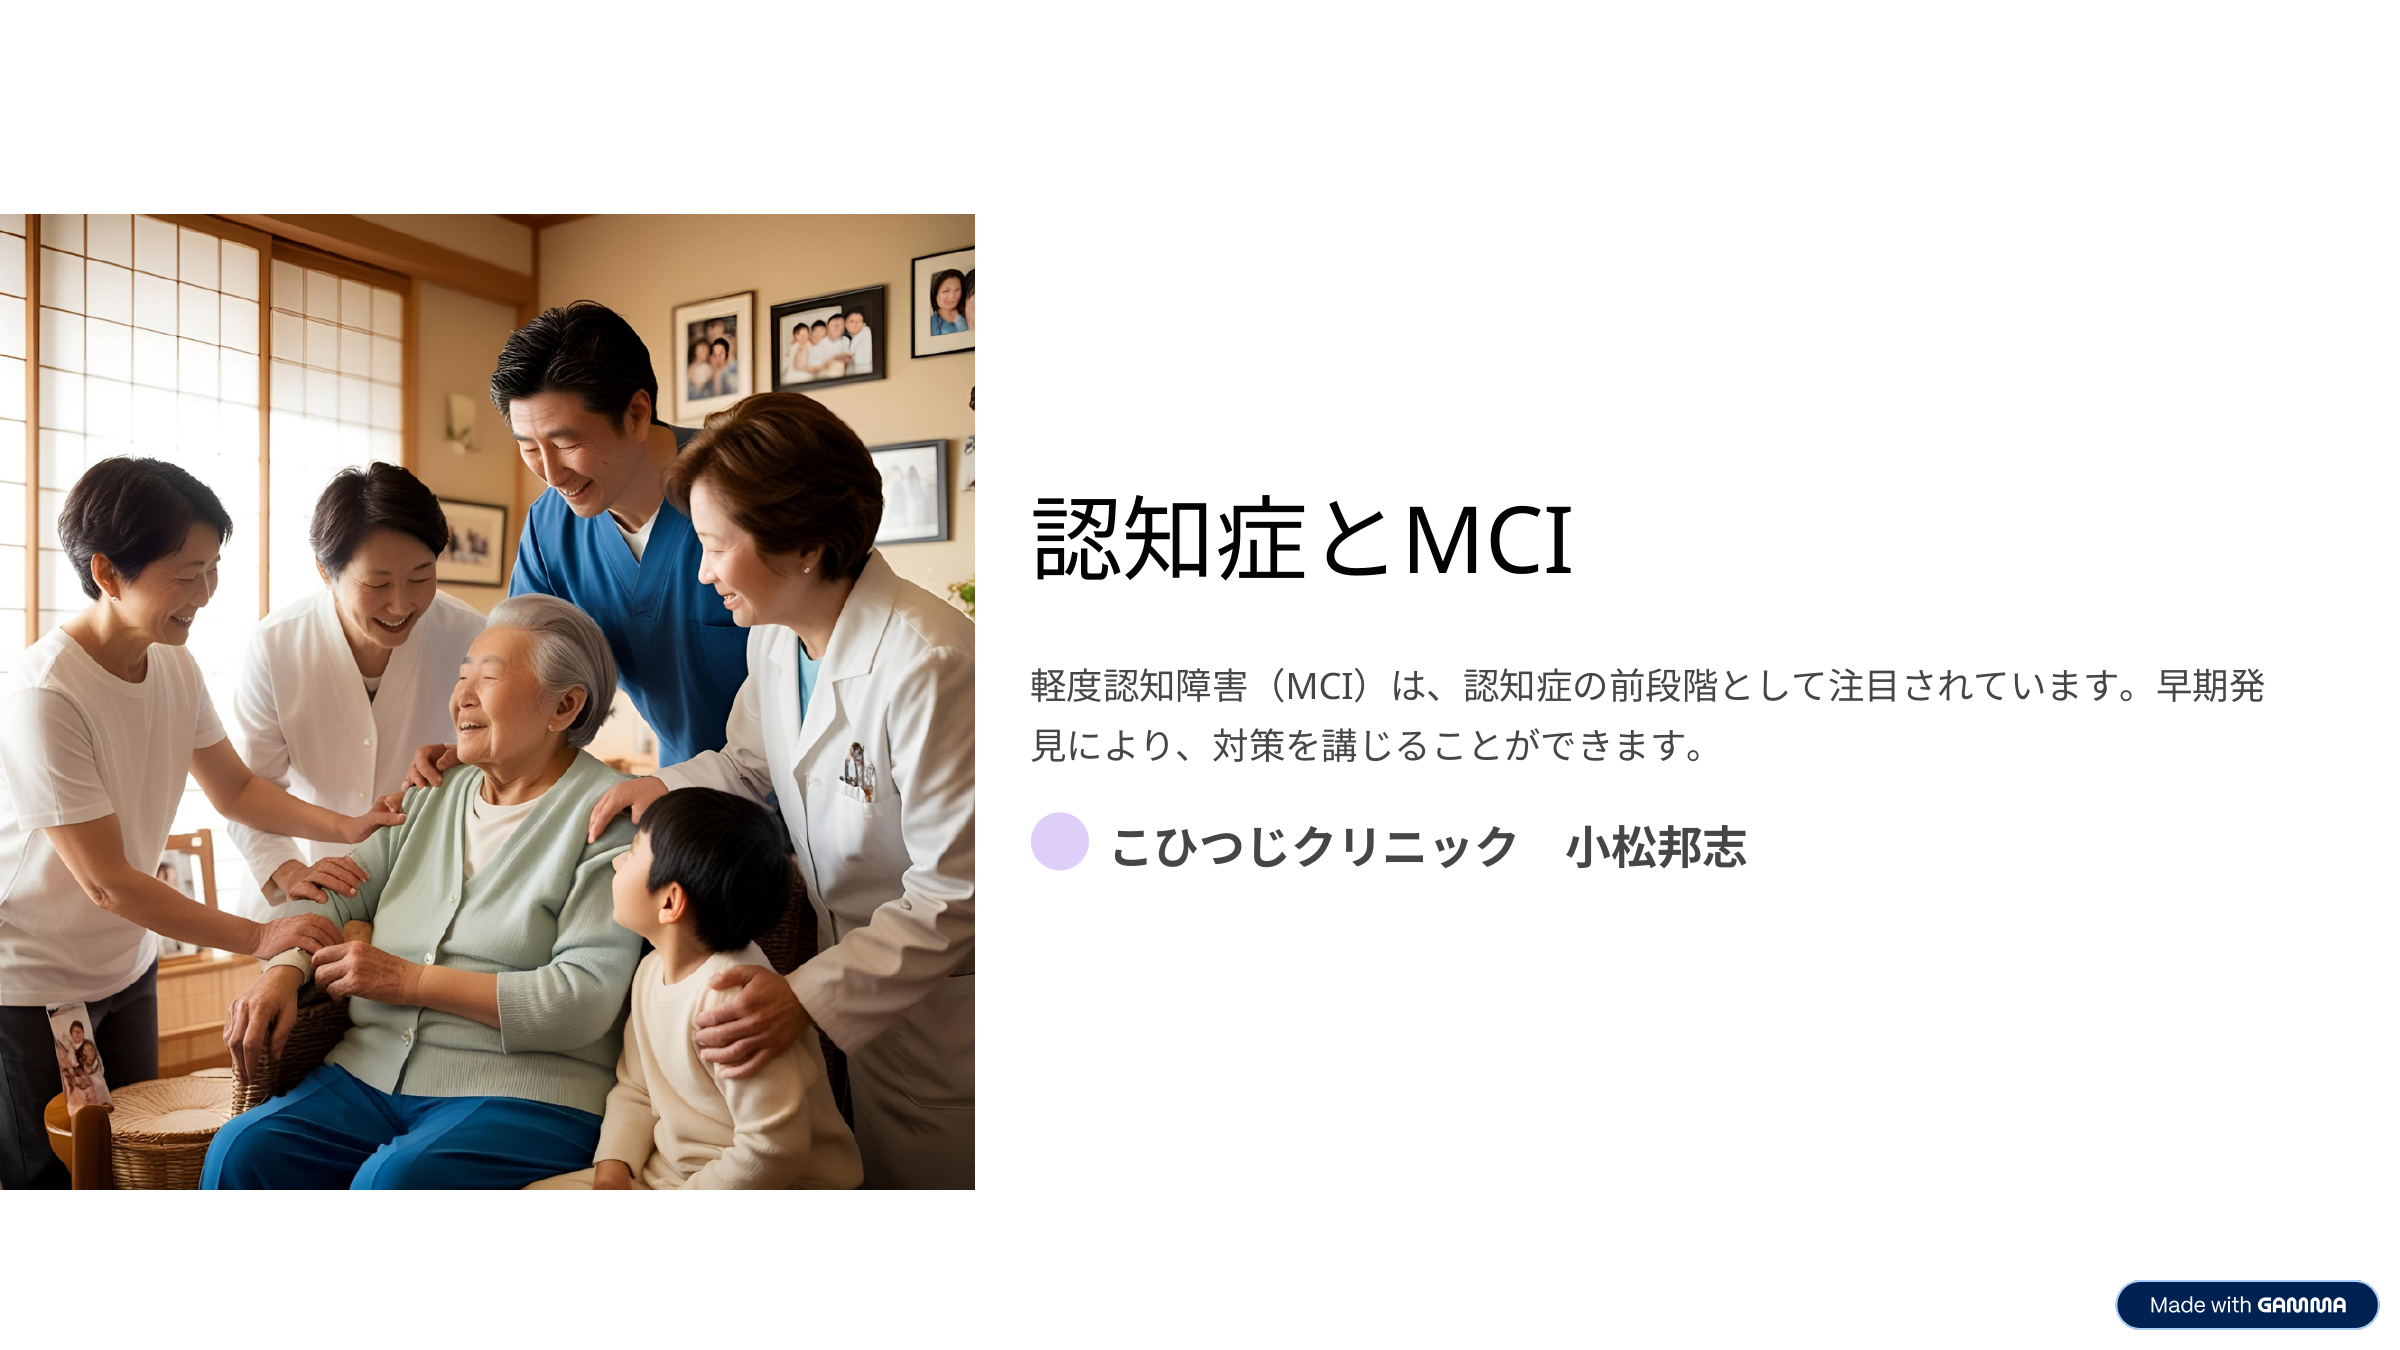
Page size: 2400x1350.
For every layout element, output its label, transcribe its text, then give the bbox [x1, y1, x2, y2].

picture [0, 214, 975, 1190]
text_box こひつじクリニック 小松邦志 [1108, 808, 1492, 874]
picture [2106, 1271, 2389, 1339]
text_box [1030, 811, 1090, 872]
text_box 認知症とMCI [1030, 475, 1961, 593]
text_box 軽度認知障害（MCI）は、認知症の前段階として注目されています。早期発見により、対策を講じることができます。 [1030, 647, 2270, 767]
